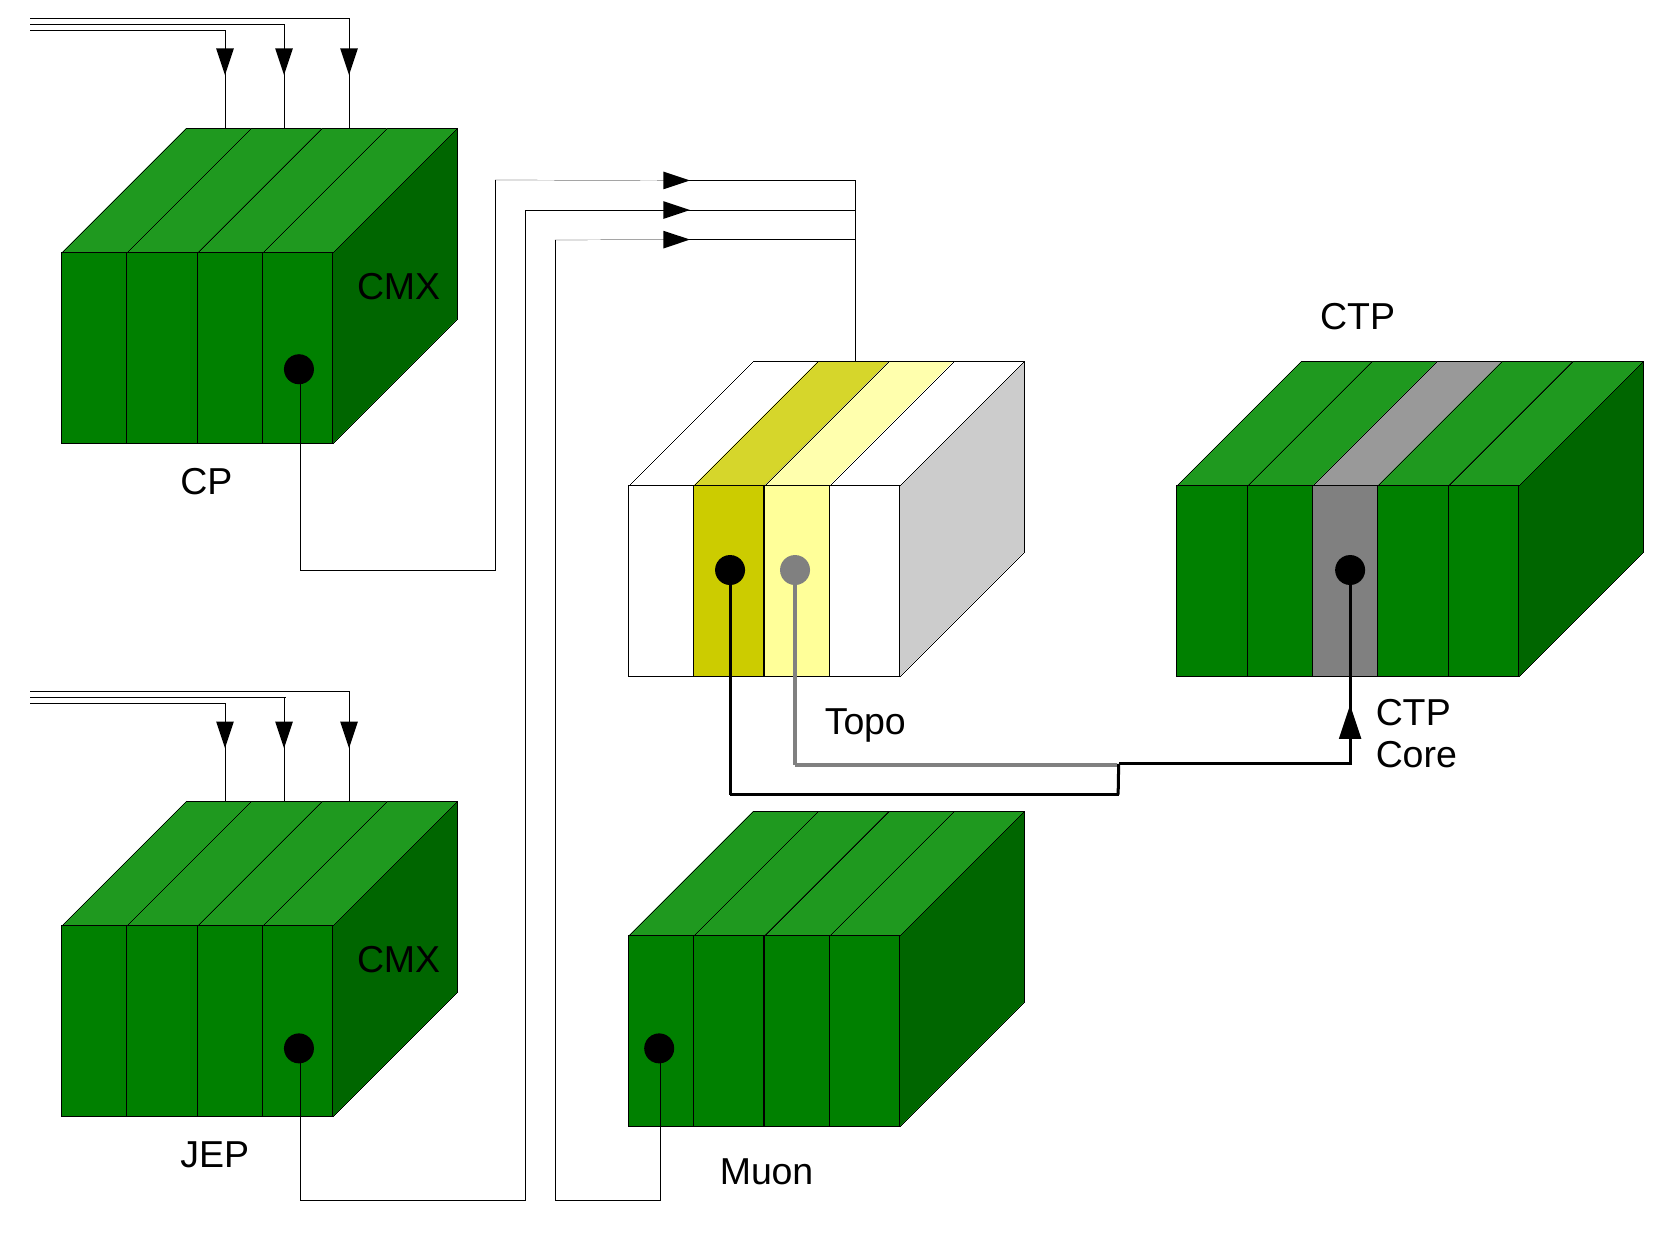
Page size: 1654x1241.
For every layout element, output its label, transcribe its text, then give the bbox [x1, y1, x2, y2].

text_box CTP Core [1361, 684, 1476, 783]
text_box [61, 801, 458, 1117]
text_box [1176, 361, 1644, 677]
text_box CMX [342, 931, 456, 989]
text_box [628, 811, 1025, 1127]
text_box CP [165, 453, 248, 511]
text_box Topo [810, 693, 921, 751]
text_box [628, 361, 1025, 677]
text_box CMX [342, 258, 456, 316]
text_box Muon [705, 1143, 829, 1201]
text_box [61, 128, 458, 444]
text_box CTP [1305, 288, 1411, 346]
text_box JEP [165, 1126, 265, 1184]
text_box [1448, 361, 1572, 485]
text_box [197, 128, 321, 252]
